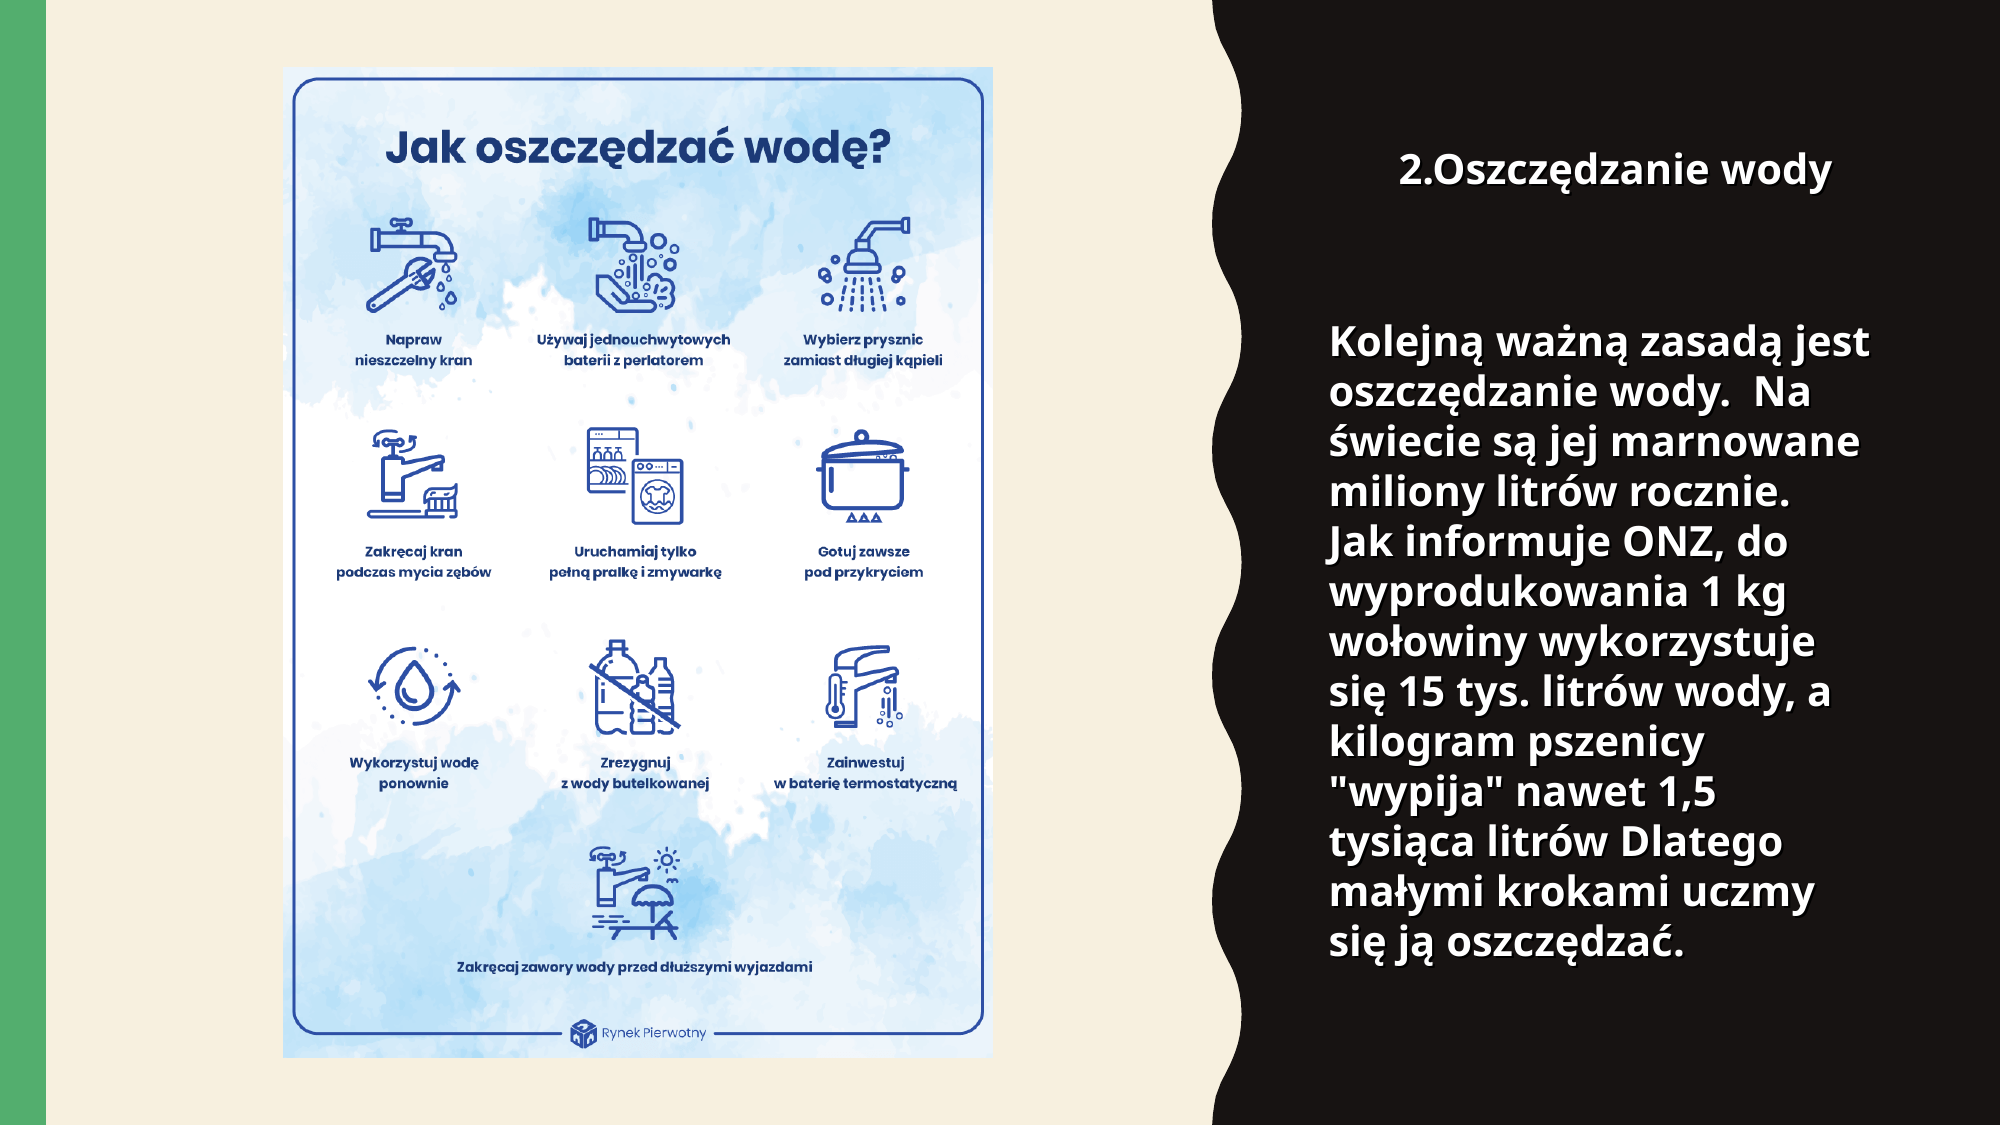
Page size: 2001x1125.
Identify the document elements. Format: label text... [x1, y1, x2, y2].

text_box Kolejną ważną zasadą jest oszczędzanie wody. Na świecie są jej marnowane miliony litrów rocznie. Jak informuje ONZ, do wyprodukowania 1 kg wołowiny wykorzystuje się 15 tys. litrów wody, a kilogram pszenicy "wypija" nawet 1,5 tysiąca litrów Dlatego małymi krokami uczmy się ją oszczędzać. [1313, 307, 1888, 929]
text_box 2.Oszczędzanie wody [1383, 135, 1833, 202]
picture [283, 67, 993, 1058]
